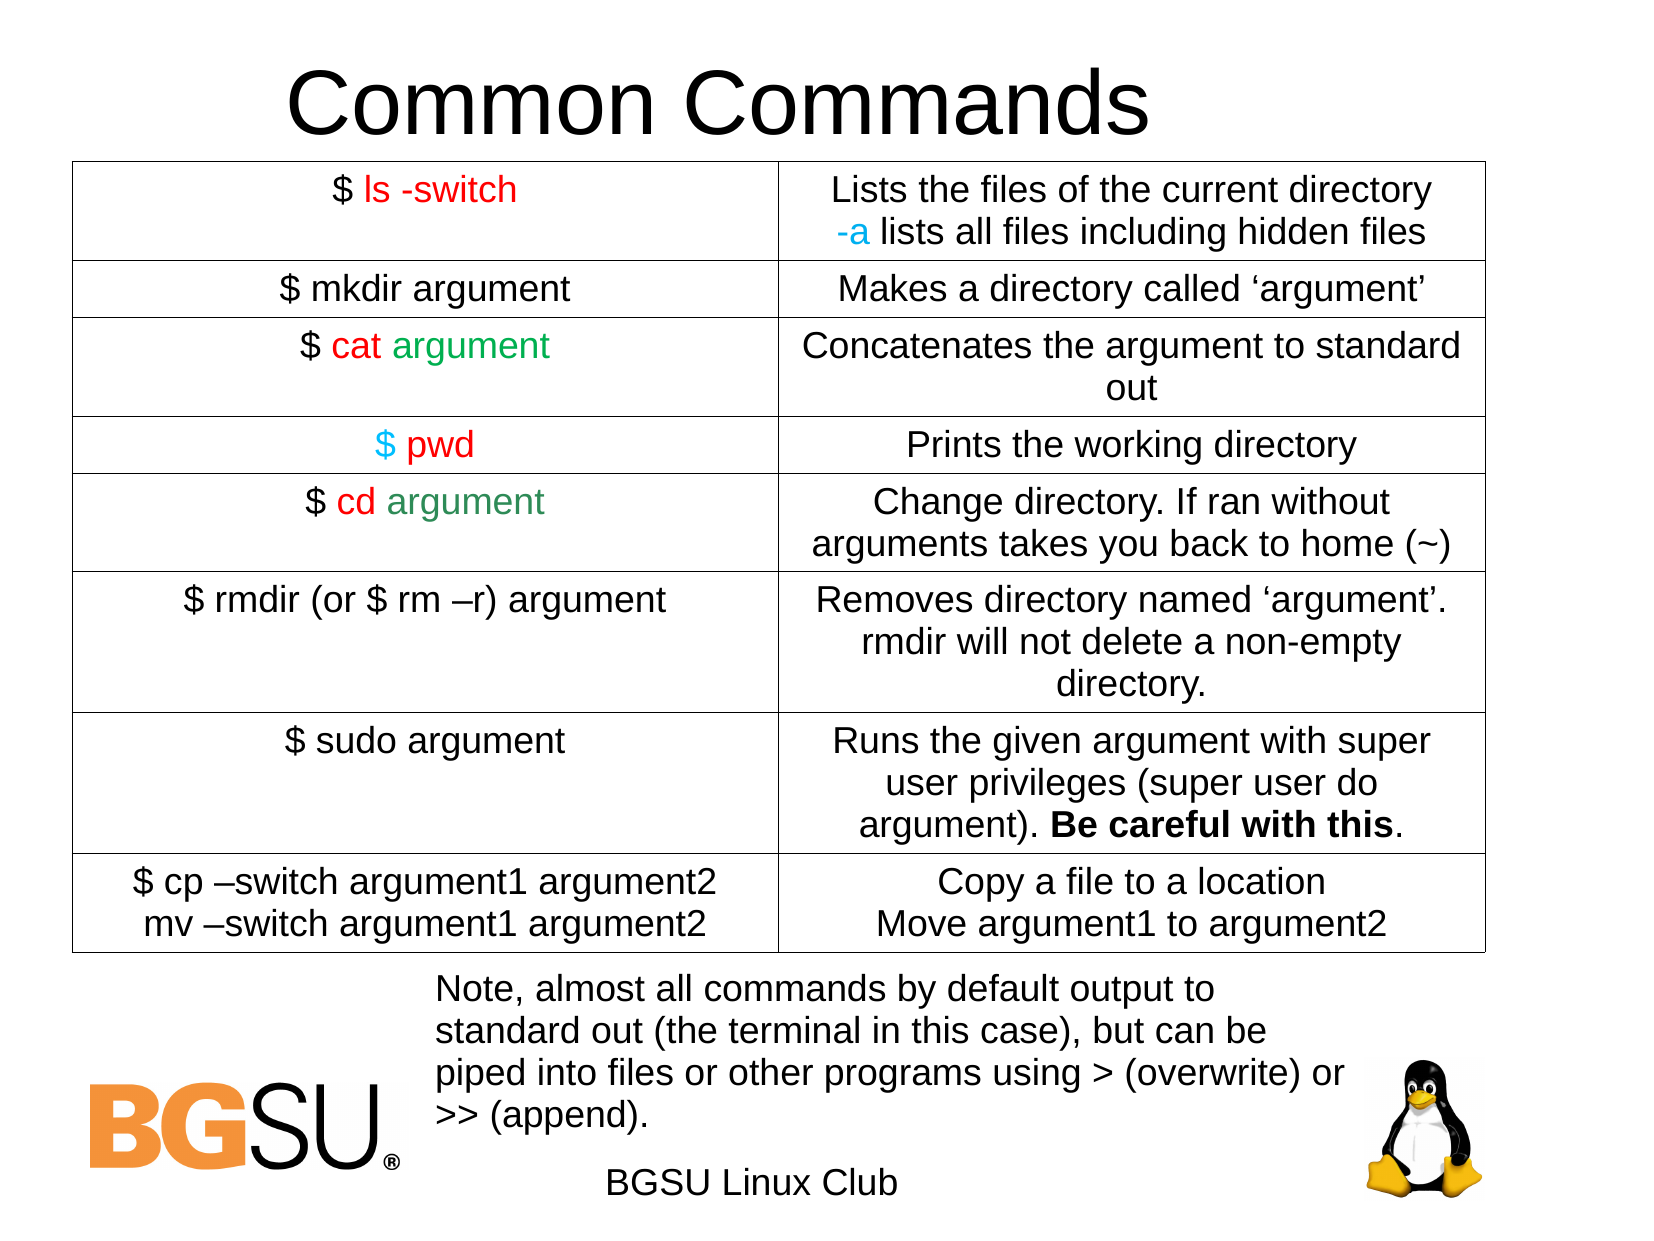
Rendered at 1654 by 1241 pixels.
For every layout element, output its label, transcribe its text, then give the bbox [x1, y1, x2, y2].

table_cell Makes a directory called ‘argument’ [779, 261, 1485, 317]
table_cell $ cp –switch argument1 argument2 mv –switch argument1 argument2 [73, 854, 778, 952]
table_cell Concatenates the argument to standard out [779, 318, 1485, 416]
table_cell Runs the given argument with super user privileges (super user do argument). Be careful with this. [779, 713, 1485, 853]
table_cell $ pwd [73, 417, 778, 473]
table_cell Removes directory named ‘argument’. rmdir will not delete a non-empty directory. [779, 572, 1485, 712]
table_cell Copy a file to a location Move argument1 to argument2 [779, 854, 1485, 952]
table_cell $ mkdir argument [73, 261, 778, 317]
table_cell Prints the working directory [779, 417, 1485, 473]
table_cell Change directory. If ran without arguments takes you back to home (~) [779, 474, 1485, 571]
table_header Lists the files of the current directory -a lists all files including hidden files [779, 162, 1485, 260]
title Common Commands [12, 0, 1425, 207]
table_cell $ cat argument [73, 318, 778, 416]
picture [90, 1082, 409, 1170]
text_box Note, almost all commands by default output to standard out (the terminal in this case), but can be piped into files or other programs using > (overwrite) or >> (append). [420, 959, 1379, 1155]
picture [1364, 1057, 1485, 1201]
table_cell $ rmdir (or $ rm –r) argument [73, 572, 778, 712]
table_header $ ls -switch [73, 162, 778, 260]
table_cell $ cd argument [73, 474, 778, 571]
table_cell $ sudo argument [73, 713, 778, 853]
